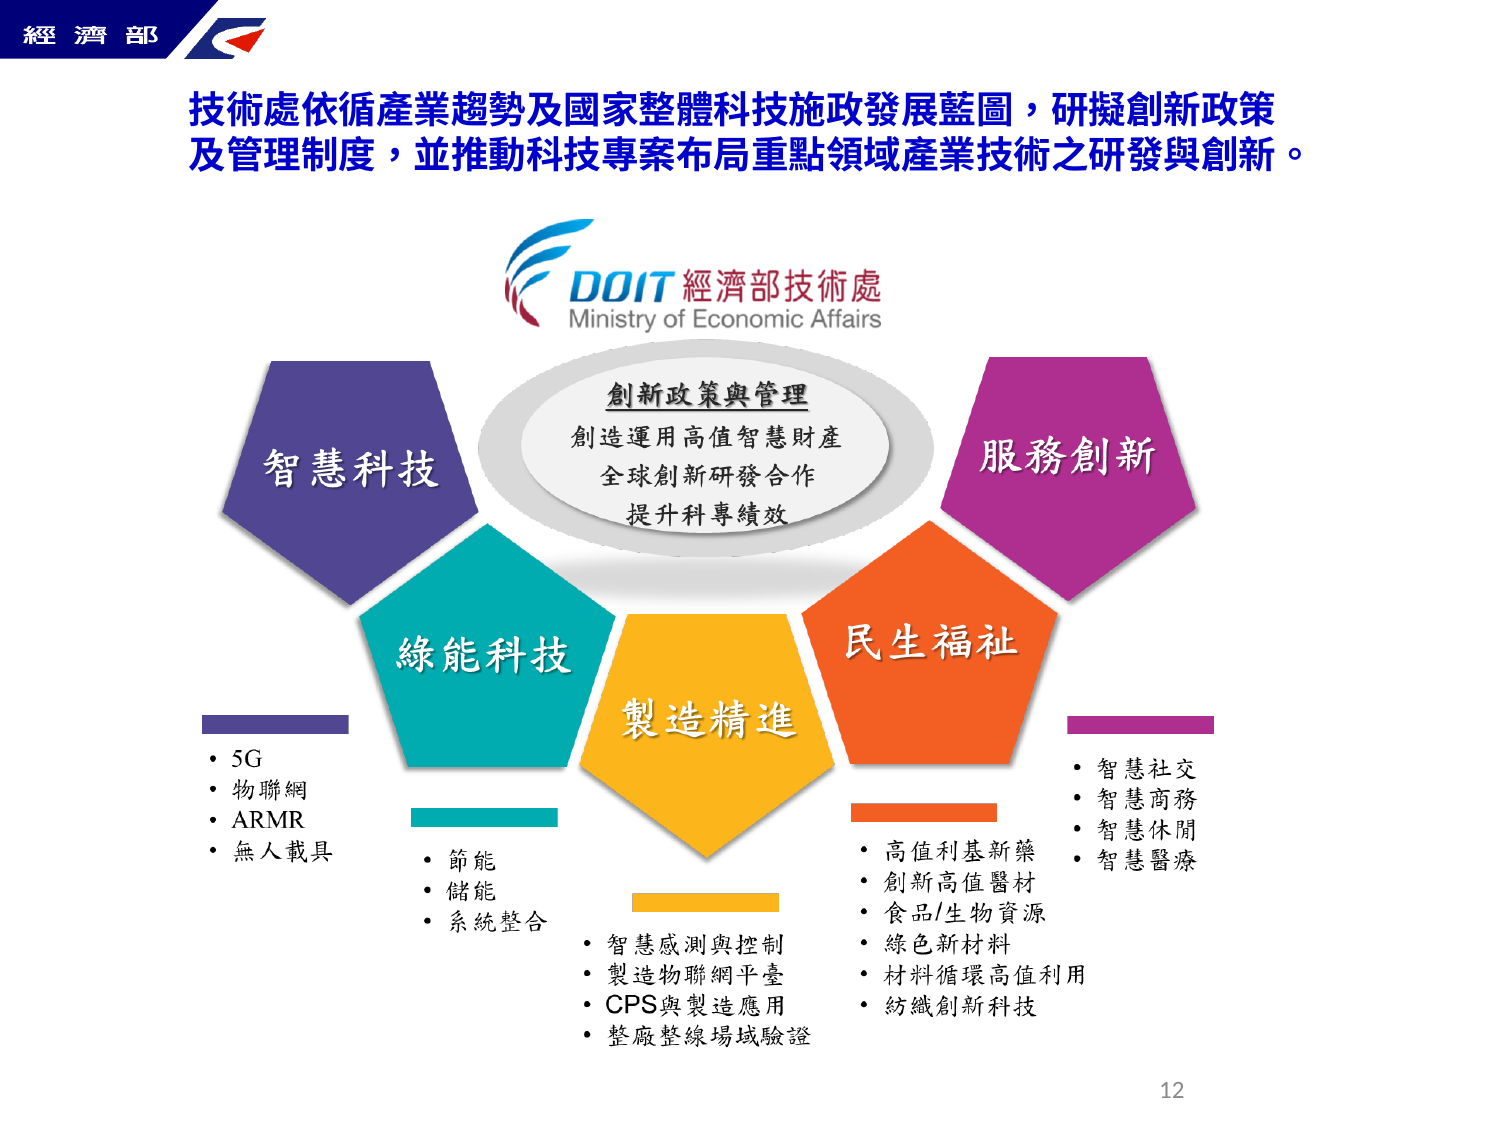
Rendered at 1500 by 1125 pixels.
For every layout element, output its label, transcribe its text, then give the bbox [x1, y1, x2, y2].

text_box 11 [1144, 1058, 1495, 1119]
text_box 技術處依循產業趨勢及國家整體科技施政發展藍圖，研擬創新政策及管理制度，並推動科技專案布局重點領域產業技術之研發與創新。 [165, 78, 1299, 183]
picture [194, 219, 1270, 1065]
